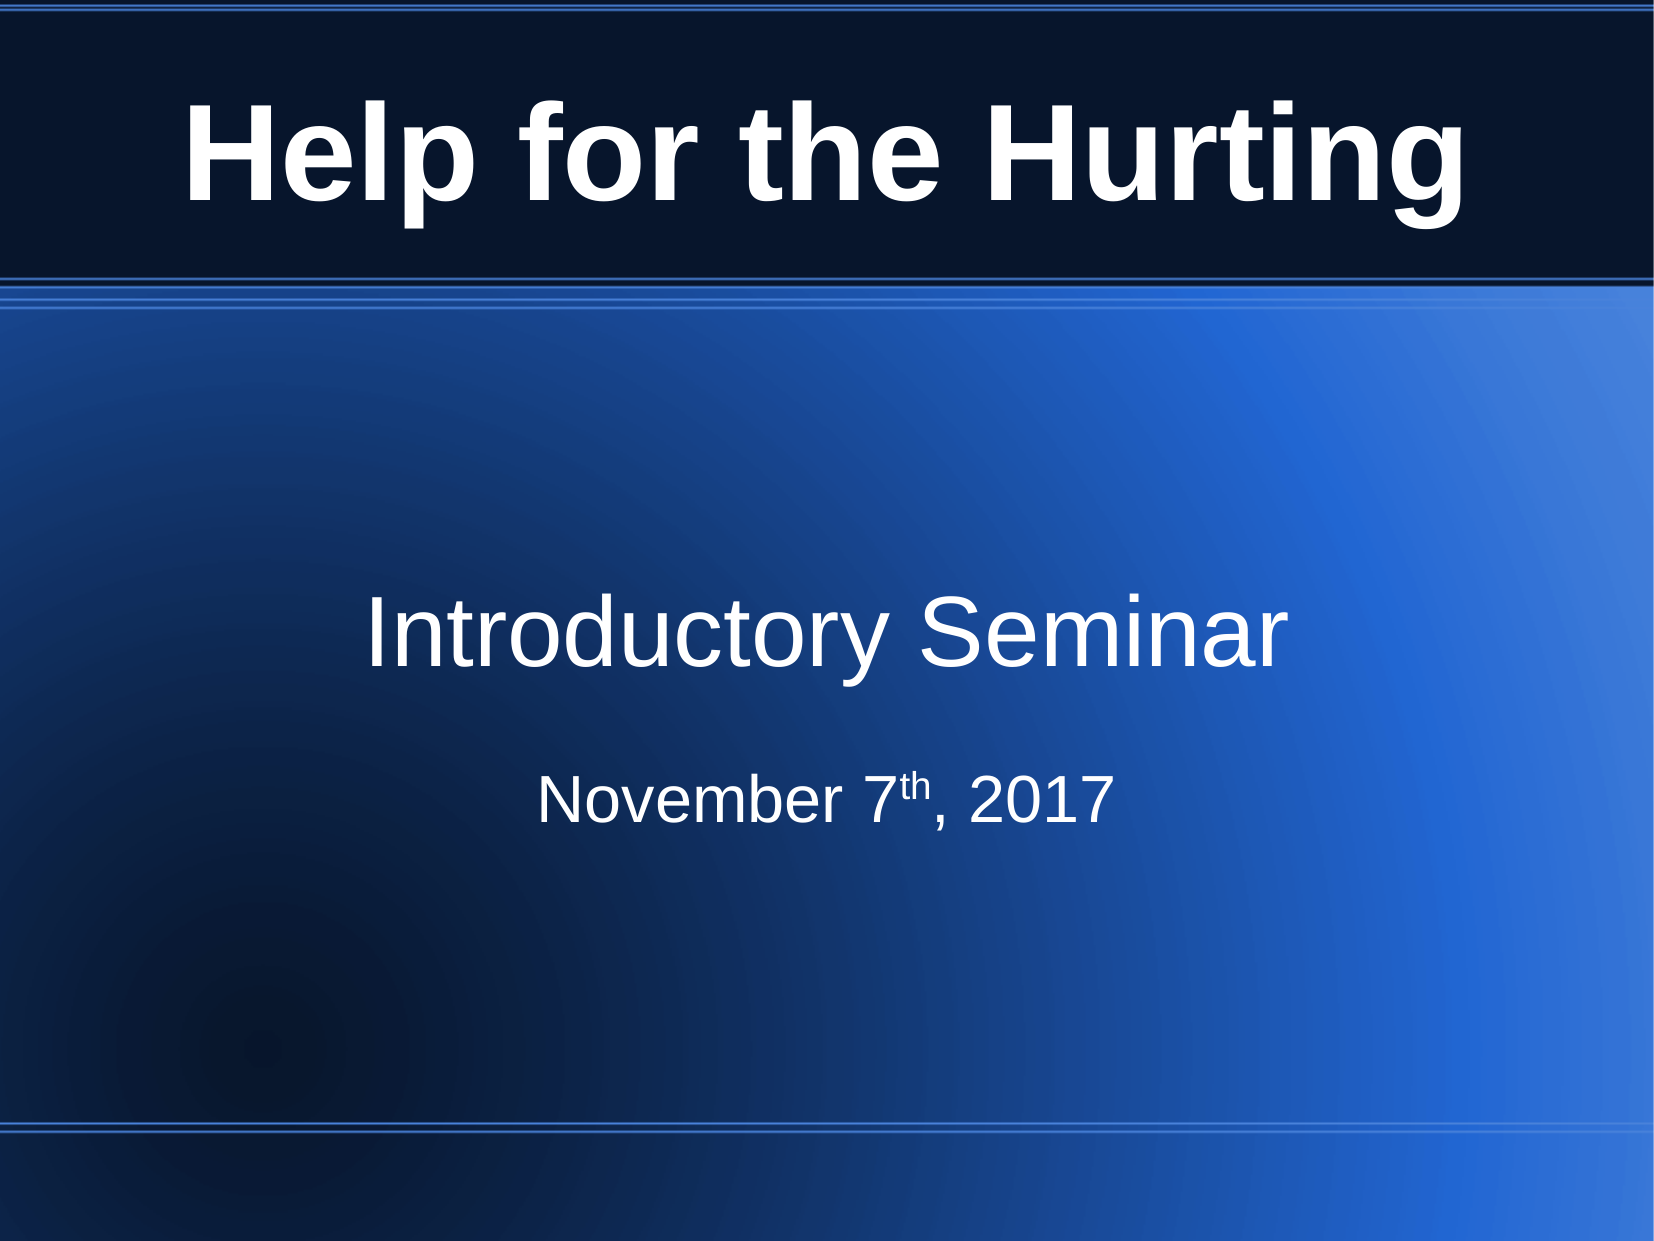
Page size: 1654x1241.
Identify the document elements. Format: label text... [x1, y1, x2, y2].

title Help for the Hurting [82, 49, 1571, 257]
subtitle Introductory Seminar November 7th, 2017 [82, 355, 1571, 1058]
picture [0, 0, 1654, 1241]
